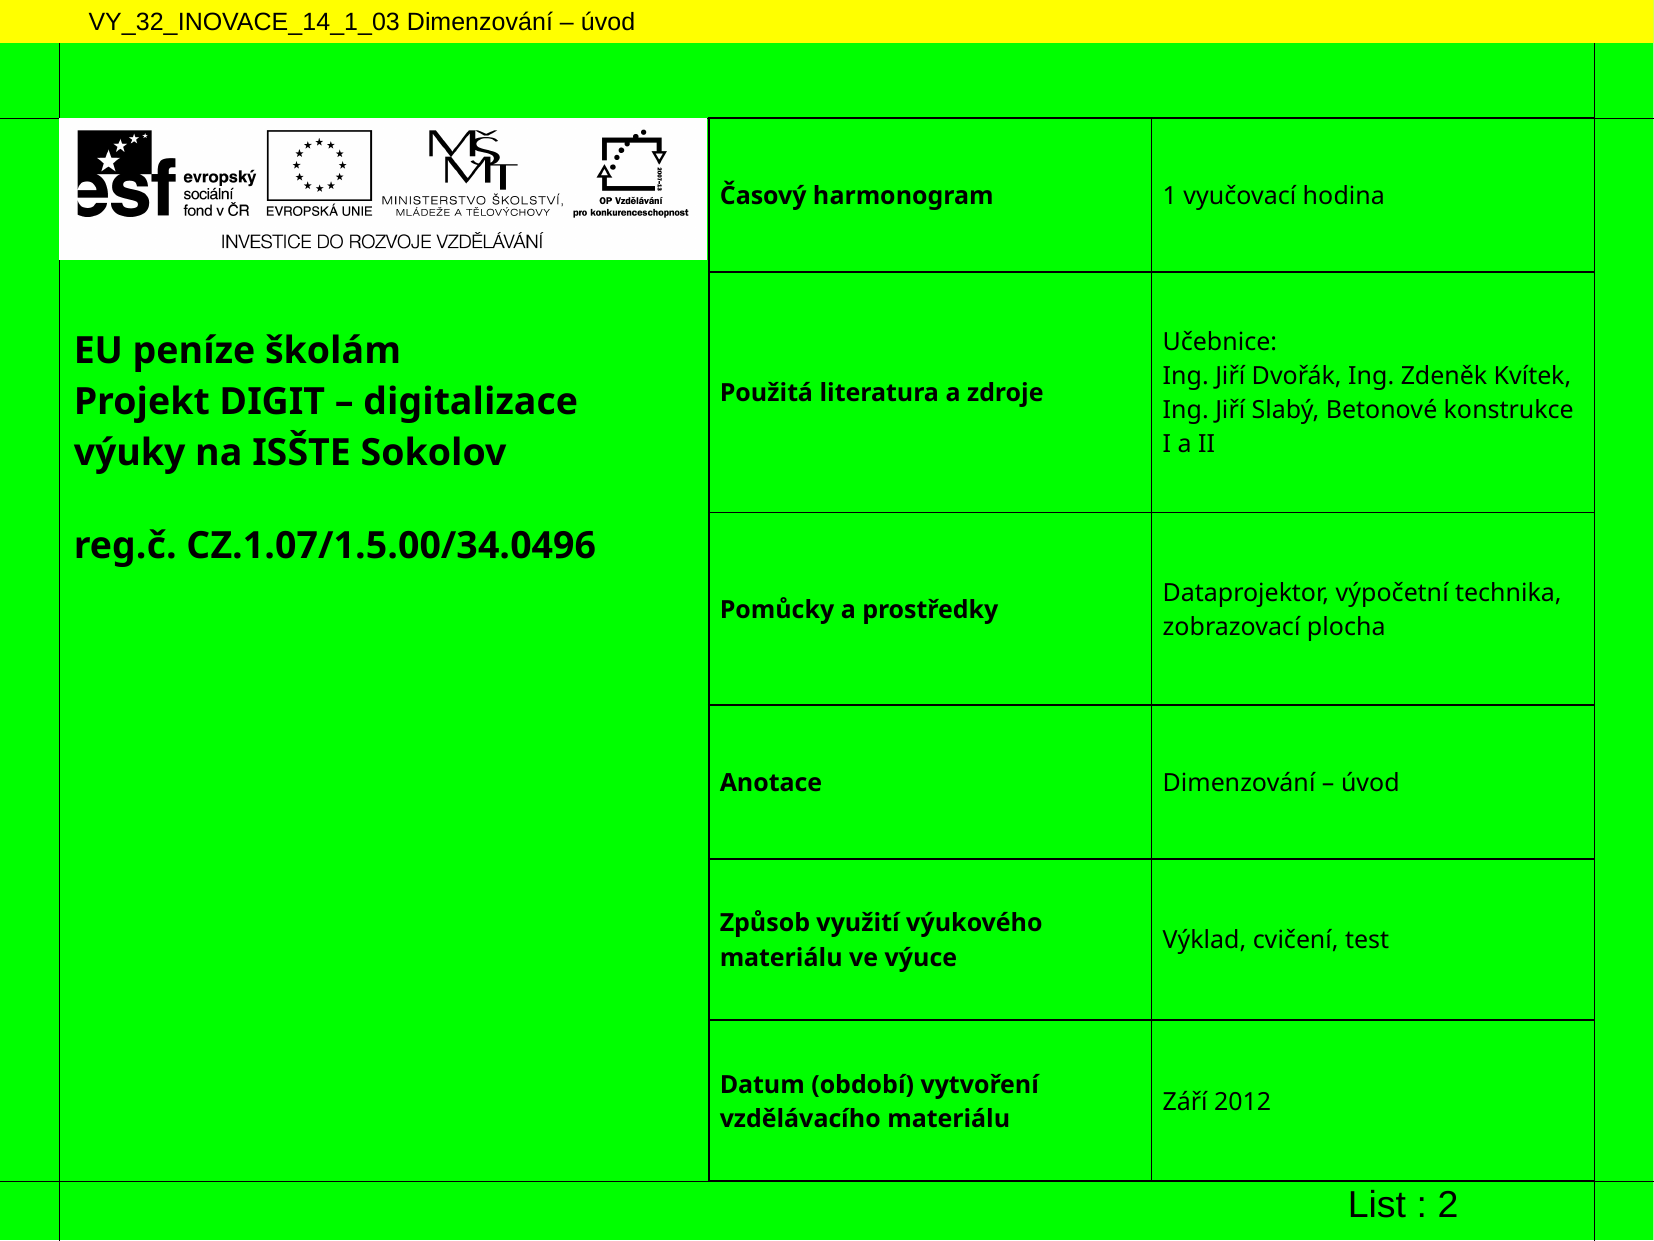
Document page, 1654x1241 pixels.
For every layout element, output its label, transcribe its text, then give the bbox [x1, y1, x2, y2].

table_header Časový harmonogram [710, 119, 1151, 271]
table_header 1 vyučovací hodina [1152, 119, 1594, 271]
table_cell Učebnice: Ing. Jiří Dvořák, Ing. Zdeněk Kvítek, Ing. Jiří Slabý, Betonové konstrukce I a II [1152, 273, 1594, 512]
text_box List : <číslo> [1357, 1176, 1599, 1241]
table_cell Výklad, cvičení, test [1152, 860, 1594, 1019]
table_cell Pomůcky a prostředky [710, 513, 1151, 704]
table_cell Dimenzování – úvod [1152, 706, 1594, 858]
table_cell Dataprojektor, výpočetní technika, zobrazovací plocha [1152, 513, 1594, 704]
table_cell Anotace [710, 706, 1151, 858]
table_cell Září 2012 [1152, 1021, 1594, 1180]
table_cell Způsob využití výukového materiálu ve výuce [710, 860, 1151, 1019]
table_cell Datum (období) vytvoření vzdělávacího materiálu [710, 1021, 1151, 1180]
picture [59, 118, 707, 260]
text_box VY_32_INOVACE_14_1_03 Dimenzování – úvod [0, 0, 1654, 43]
table_cell Použitá literatura a zdroje [710, 273, 1151, 512]
text_box EU peníze školám Projekt DIGIT – digitalizace výuky na ISŠTE Sokolov reg.č. CZ.1.07/1.5.00/34.0496 [59, 315, 680, 562]
